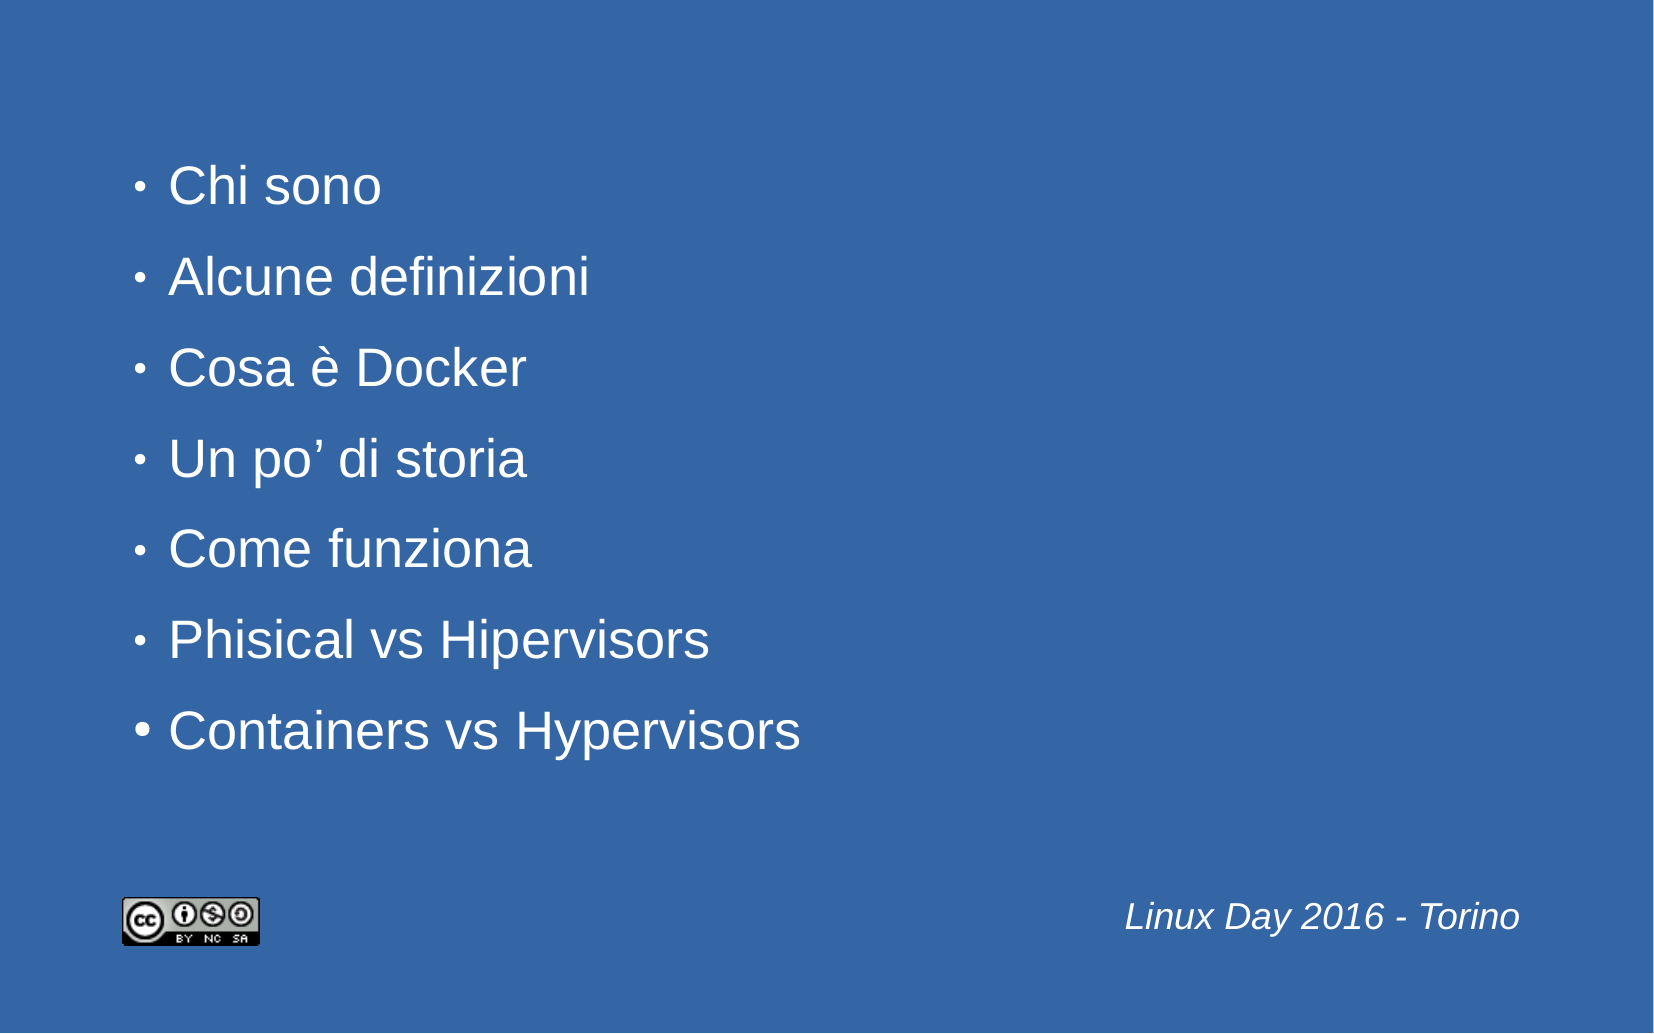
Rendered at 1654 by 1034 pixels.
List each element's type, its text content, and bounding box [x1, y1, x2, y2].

picture [122, 897, 260, 946]
text_box Linux Day 2016 - Torino [1109, 887, 1536, 1034]
text_box Chi sono Alcune definizioni Cosa è Docker Un po’ di storia Come funziona Phisical vs Hipervisors Containers vs Hypervisors [118, 118, 1536, 920]
